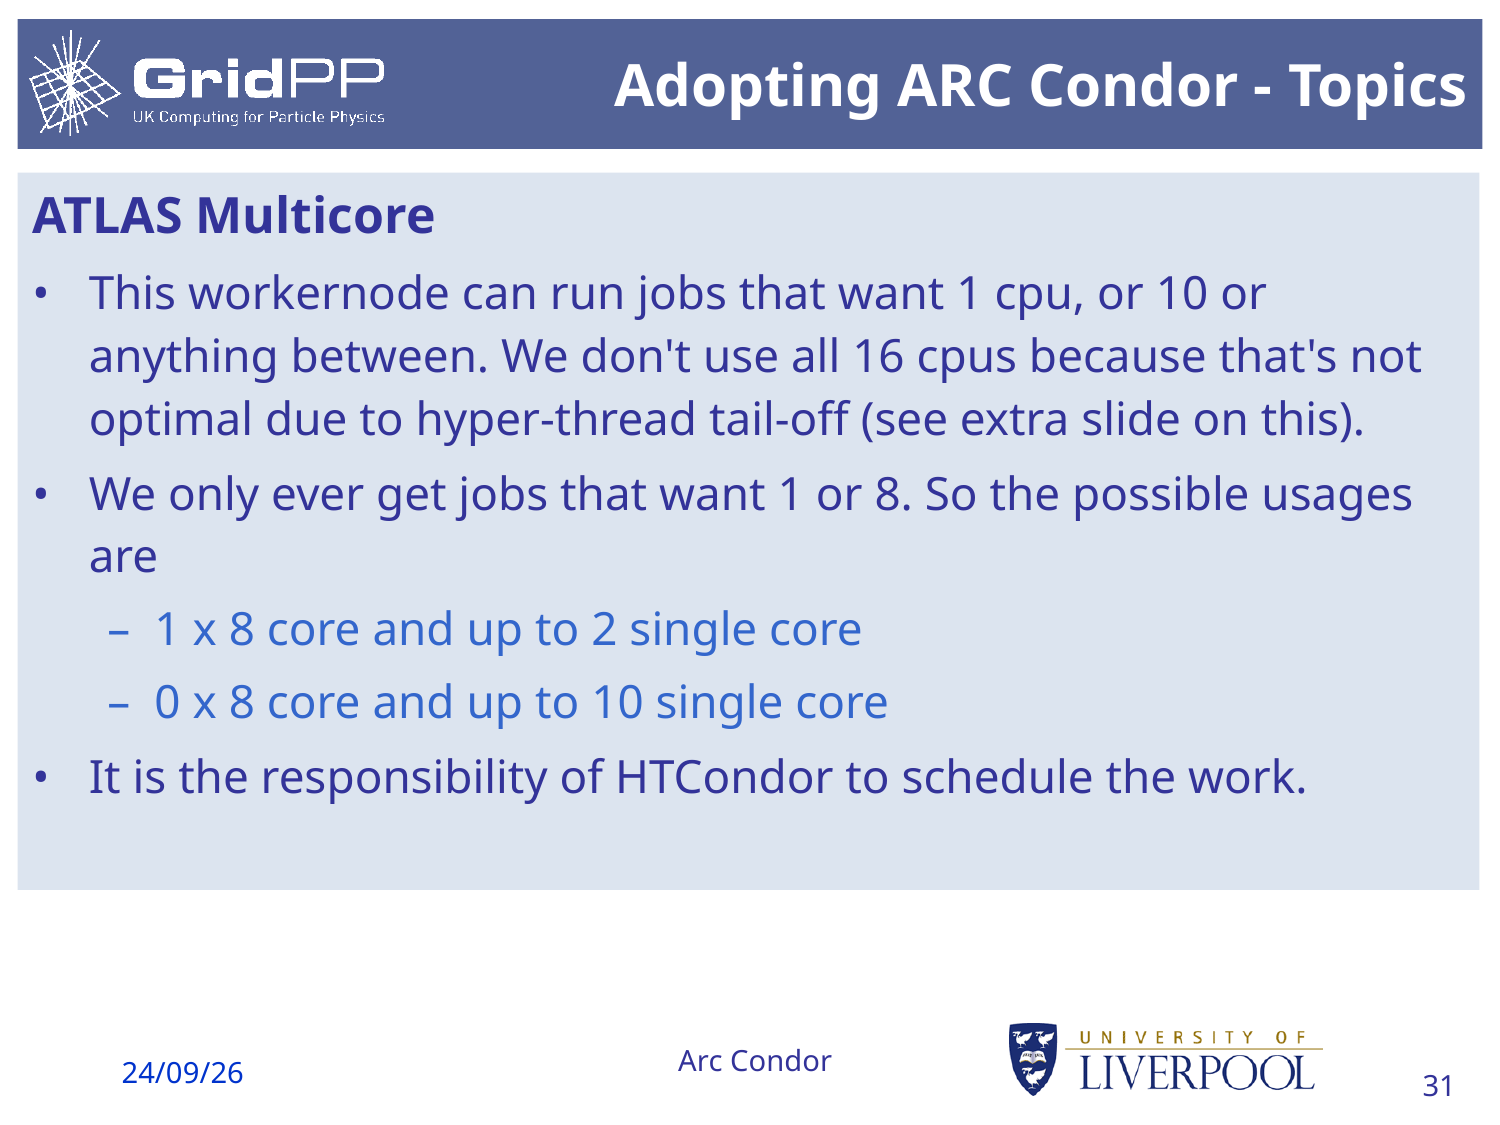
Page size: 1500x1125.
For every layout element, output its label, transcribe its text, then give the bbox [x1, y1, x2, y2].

picture [29, 30, 384, 136]
text_box <number> [1388, 1059, 1471, 1094]
title Adopting ARC Condor - Topics [513, 19, 1483, 149]
picture [1009, 1023, 1323, 1096]
list ATLAS Multicore This workernode can run jobs that want 1 cpu, or 10 or anything between. We don't use all 16 cpus because that's not optimal due to hyper-thread tail-off (see extra slide on this). We only ever get jobs that want 1 or 8. So the possible usages are 1 x 8 core and up to 2 single core 0 x 8 core and up to 10 single core It is the responsibility of HTCondor to schedule the work. [17, 172, 1480, 843]
text_box Arc Condor [536, 1034, 975, 1094]
text_box 02/03/16 [29, 1046, 337, 1095]
